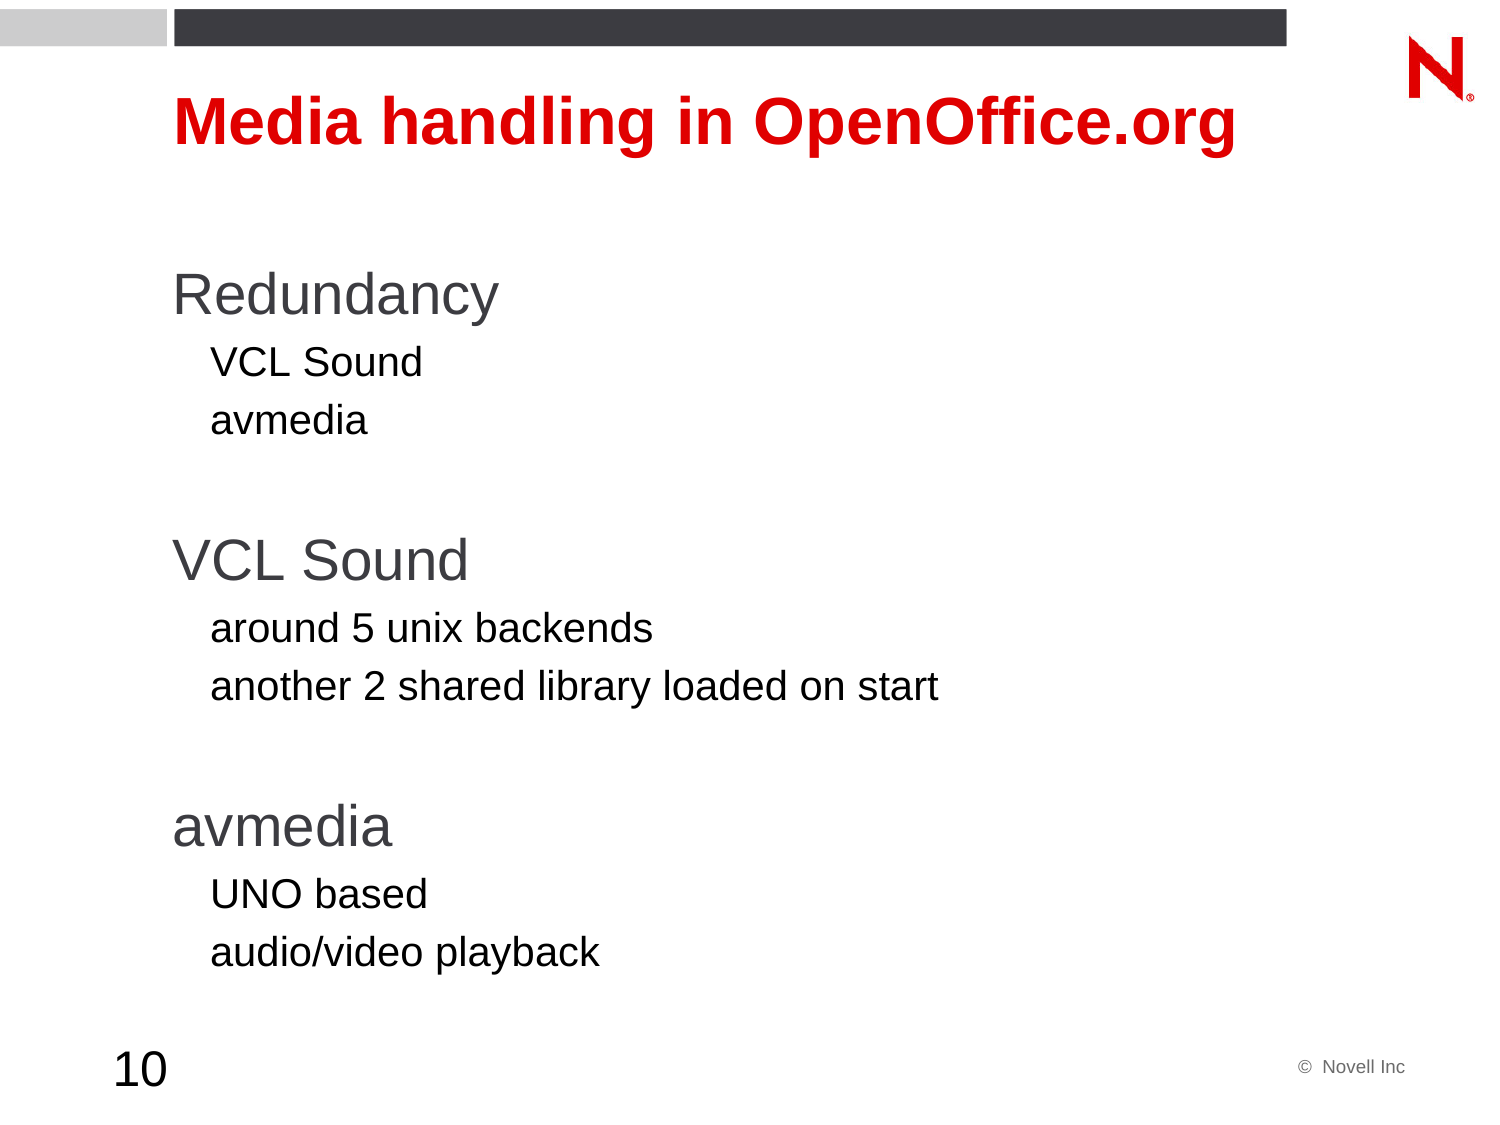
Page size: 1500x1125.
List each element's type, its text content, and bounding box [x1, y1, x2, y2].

list Redundancy VCL Sound avmedia VCL Sound around 5 unix backends another 2 shared library loaded on start avmedia UNO based audio/video playback [172, 246, 1413, 977]
picture [1404, 32, 1477, 105]
title Media handling in OpenOffice.org [173, 41, 1395, 205]
